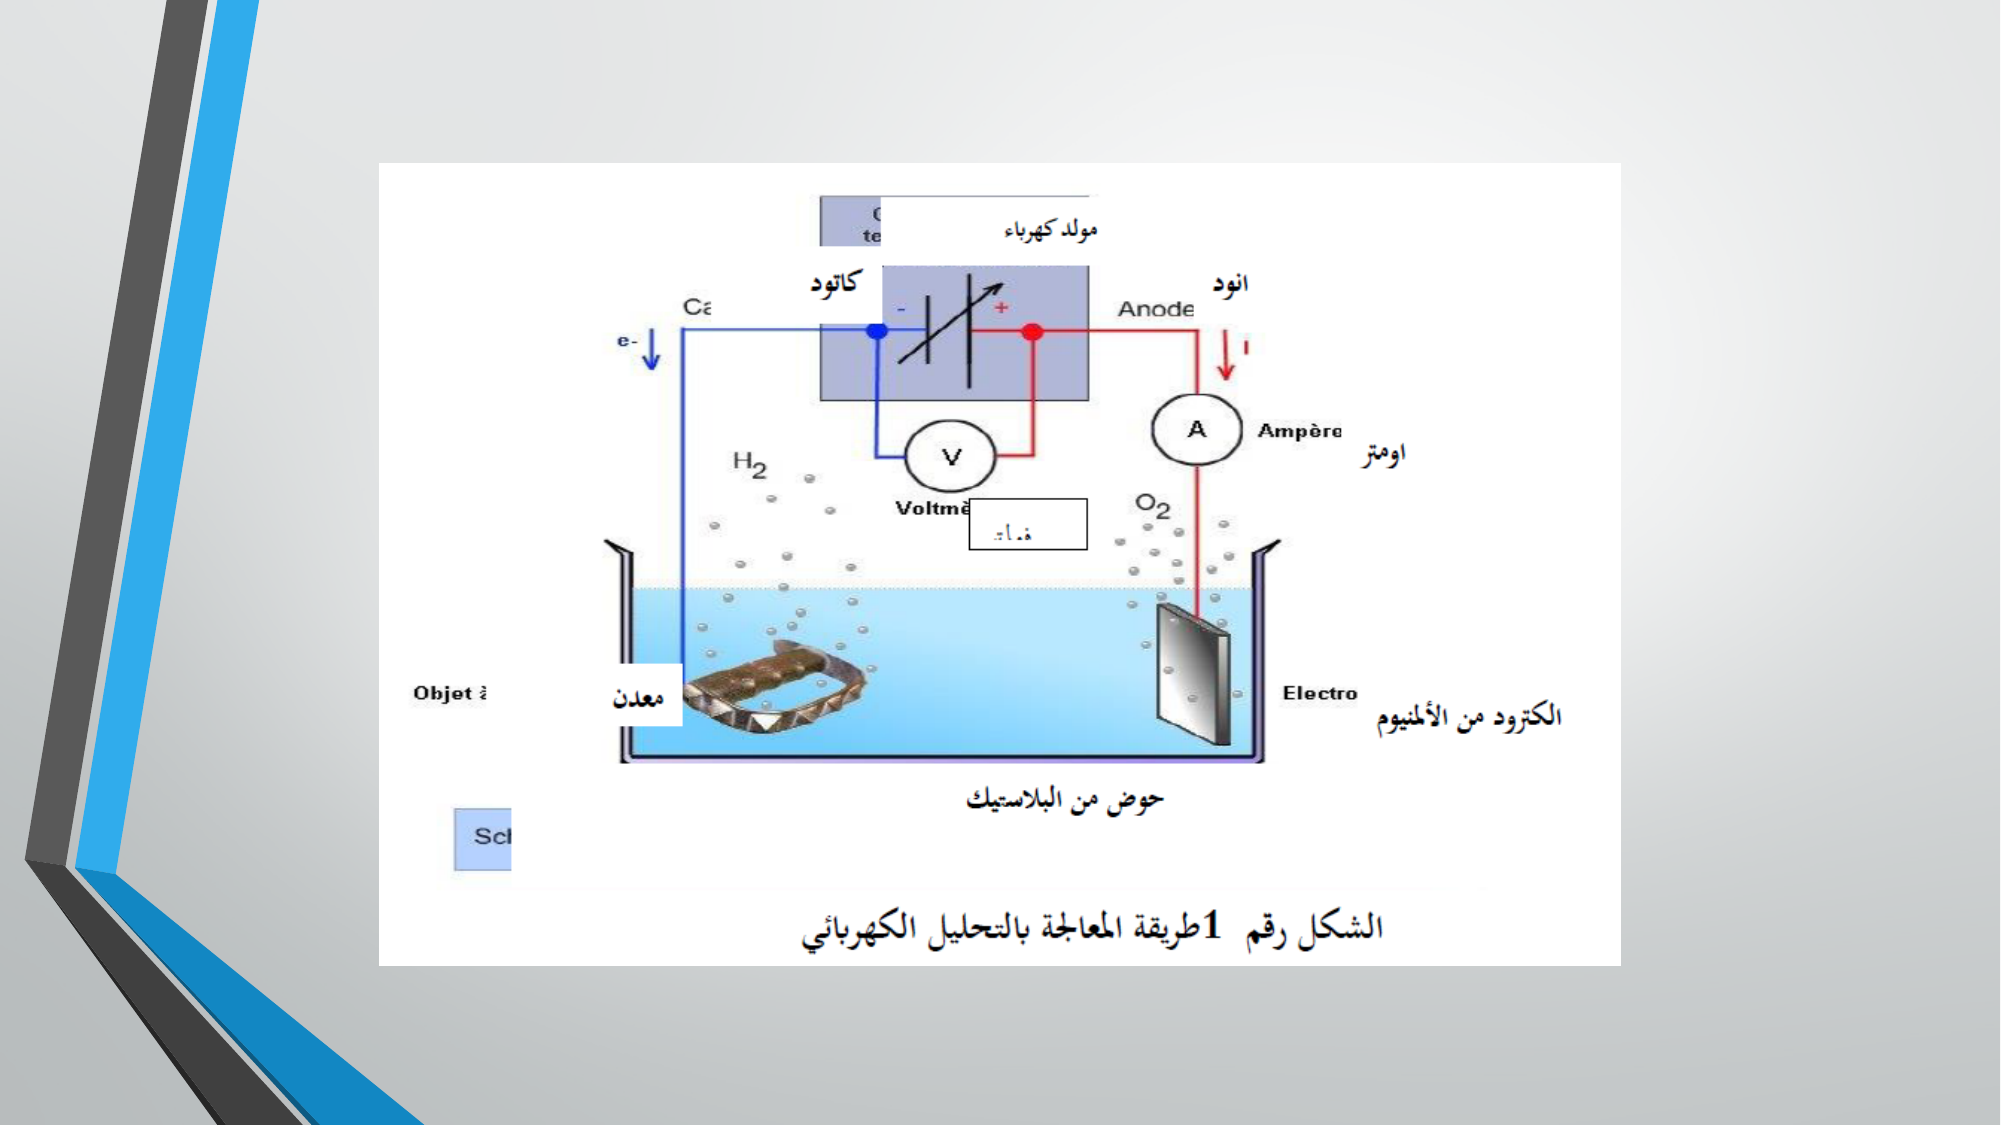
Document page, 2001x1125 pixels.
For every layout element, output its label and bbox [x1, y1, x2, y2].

picture [379, 163, 1621, 966]
